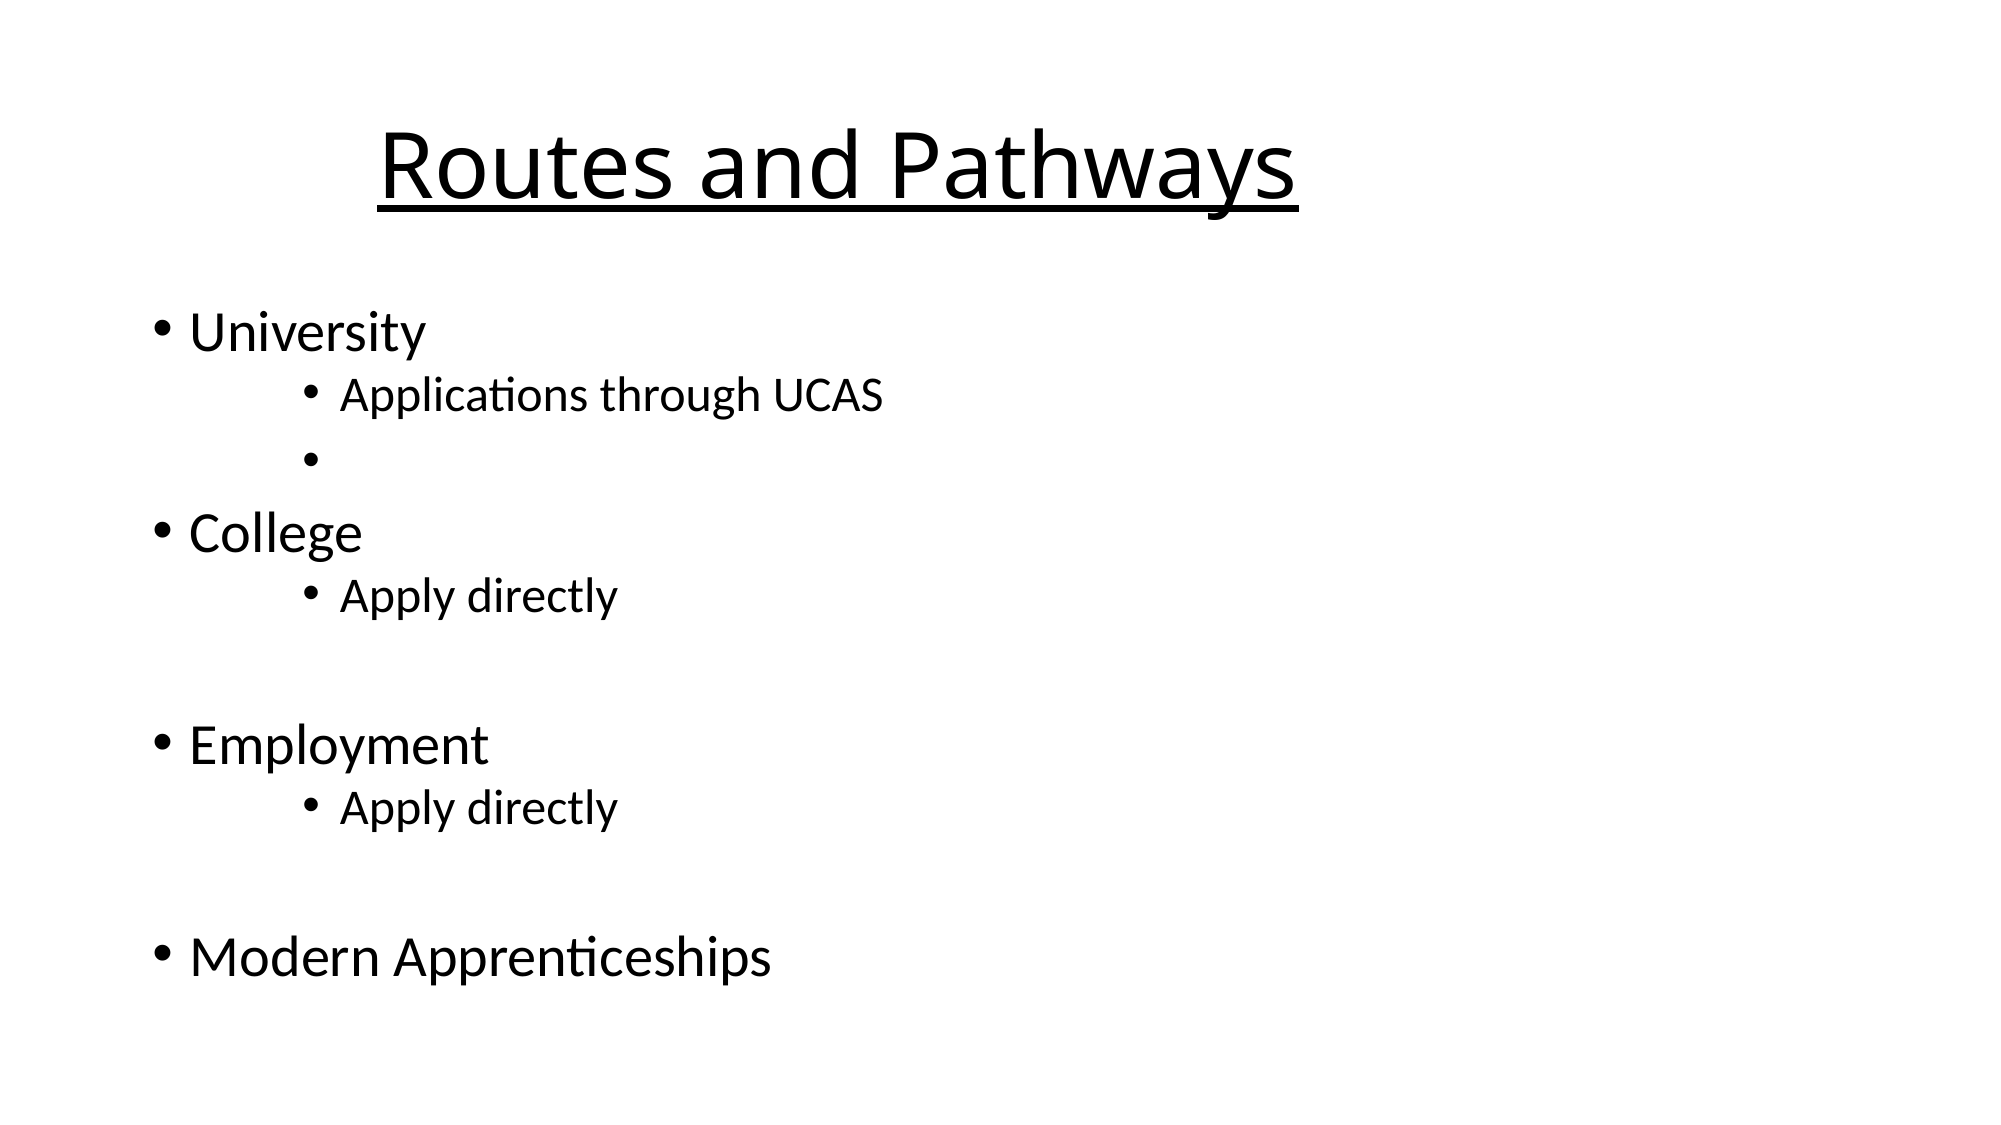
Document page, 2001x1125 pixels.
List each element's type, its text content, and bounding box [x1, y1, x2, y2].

list University Applications through UCAS College Apply directly Employment Apply directly Modern Apprenticeships [137, 299, 1863, 1014]
title Routes and Pathways [137, 59, 1863, 278]
